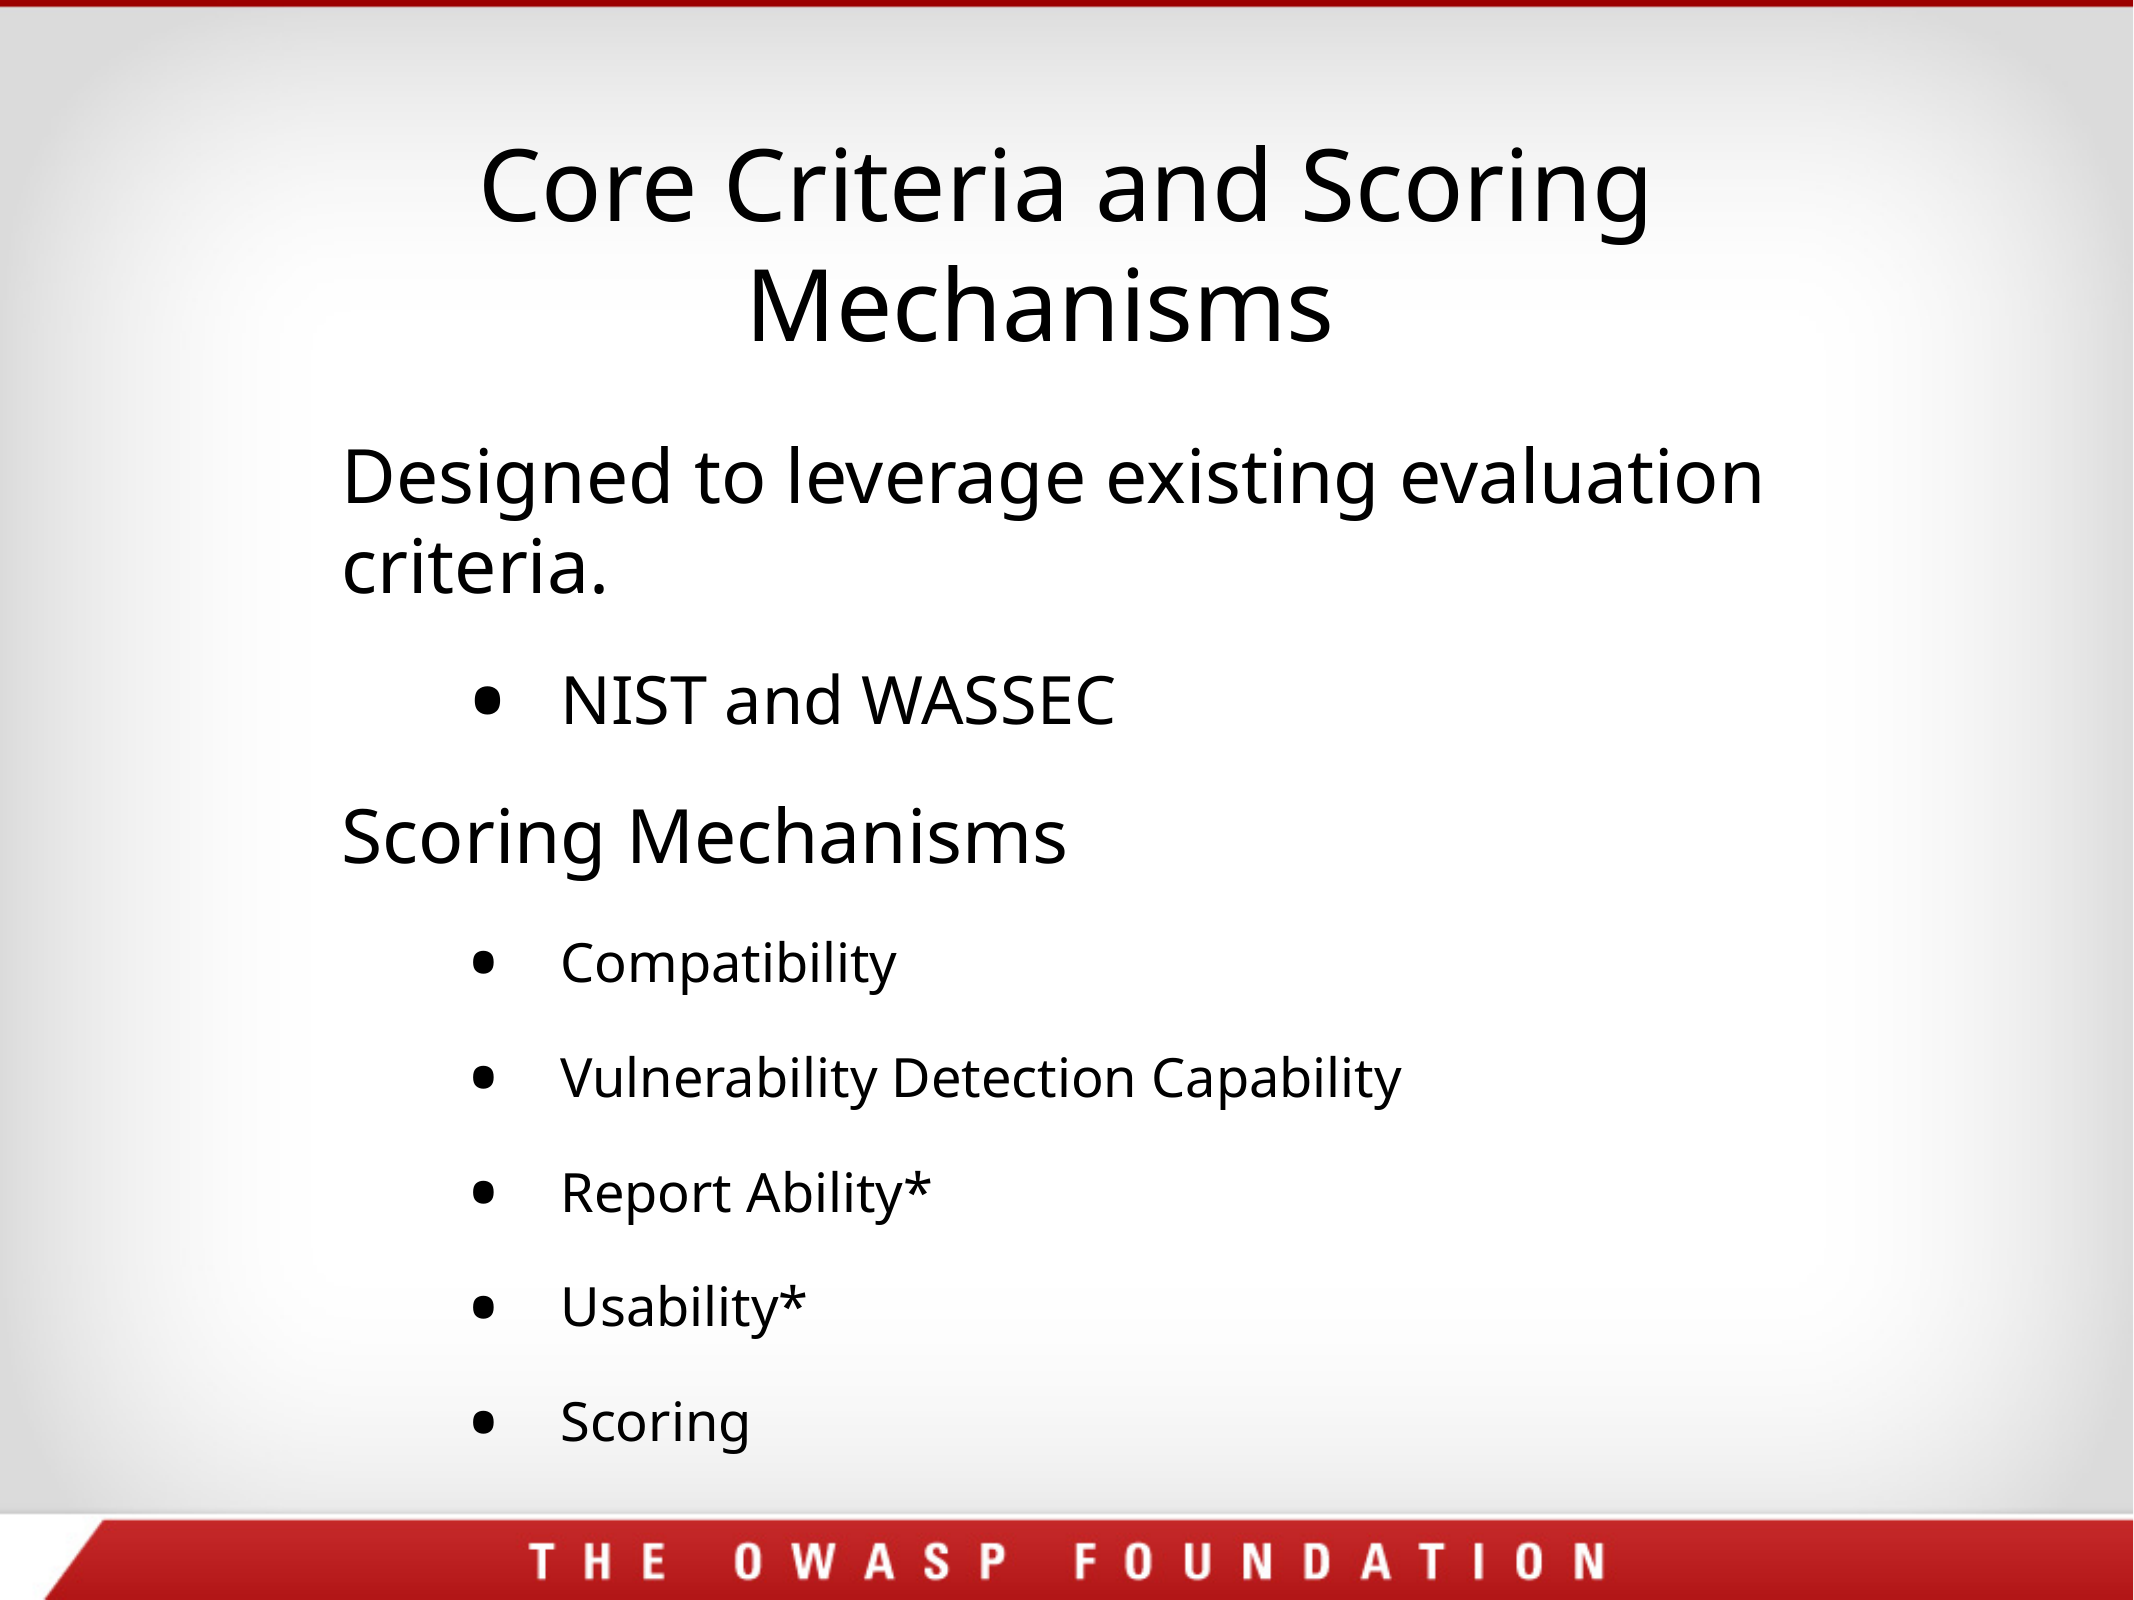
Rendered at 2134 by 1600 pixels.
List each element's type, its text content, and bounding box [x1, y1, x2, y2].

picture [0, 0, 2134, 1600]
list Designed to leverage existing evaluation criteria. NIST and WASSEC Scoring Mechanisms Compatibility Vulnerability Detection Capability Report Ability* Usability* Scoring [195, 412, 1913, 1469]
title Core Criteria and Scoring Mechanisms [208, 15, 1925, 469]
